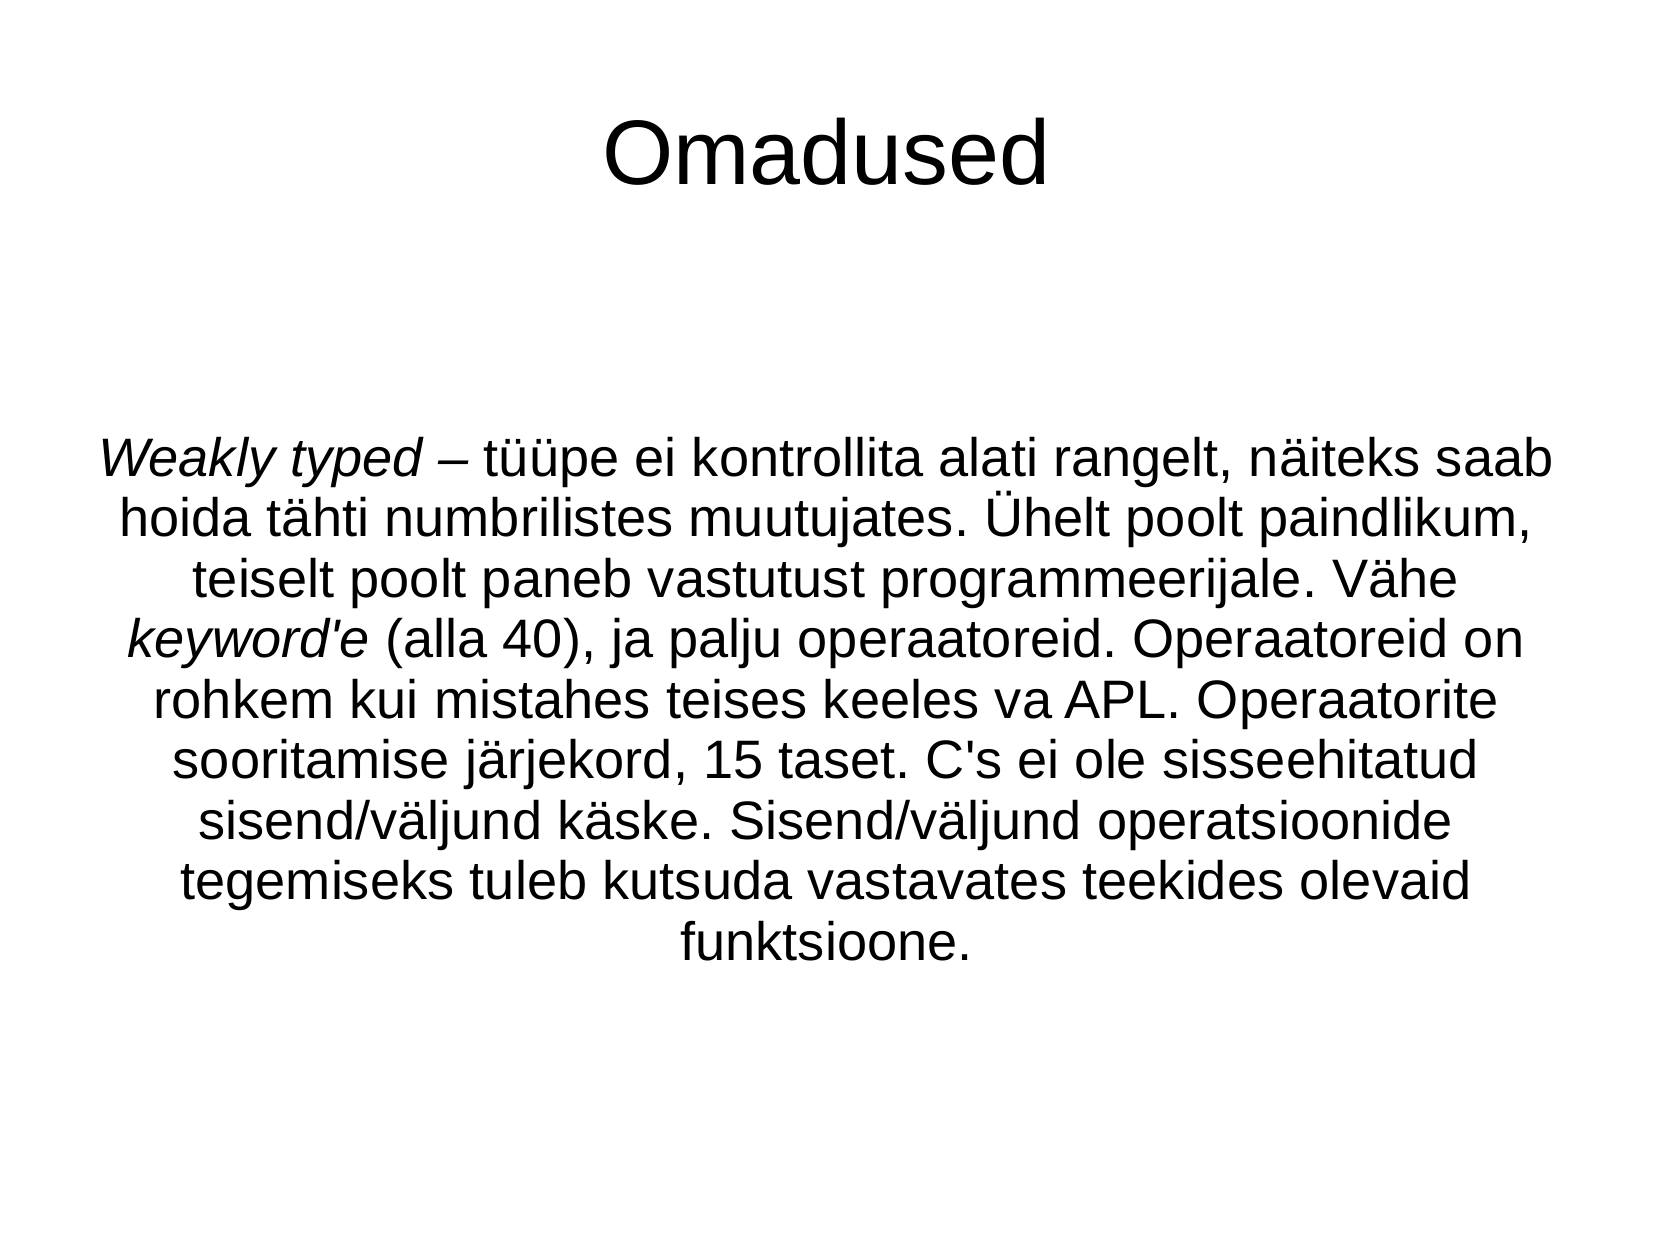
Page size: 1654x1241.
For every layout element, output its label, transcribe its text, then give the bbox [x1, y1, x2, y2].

title Omadused [82, 56, 1571, 250]
subtitle Weakly typed – tüüpe ei kontrollita alati rangelt, näiteks saab hoida tähti numbrilistes muutujates. Ühelt poolt paindlikum, teiselt poolt paneb vastutust programmeerijale. Vähe keyword'e (alla 40), ja palju operaatoreid. Operaatoreid on rohkem kui mistahes teises keeles va APL. Operaatorite sooritamise järjekord, 15 taset. C's ei ole sisseehitatud sisend/väljund käske. Sisend/väljund operatsioonide tegemiseks tuleb kutsuda vastavates teekides olevaid funktsioone. [82, 297, 1571, 1102]
